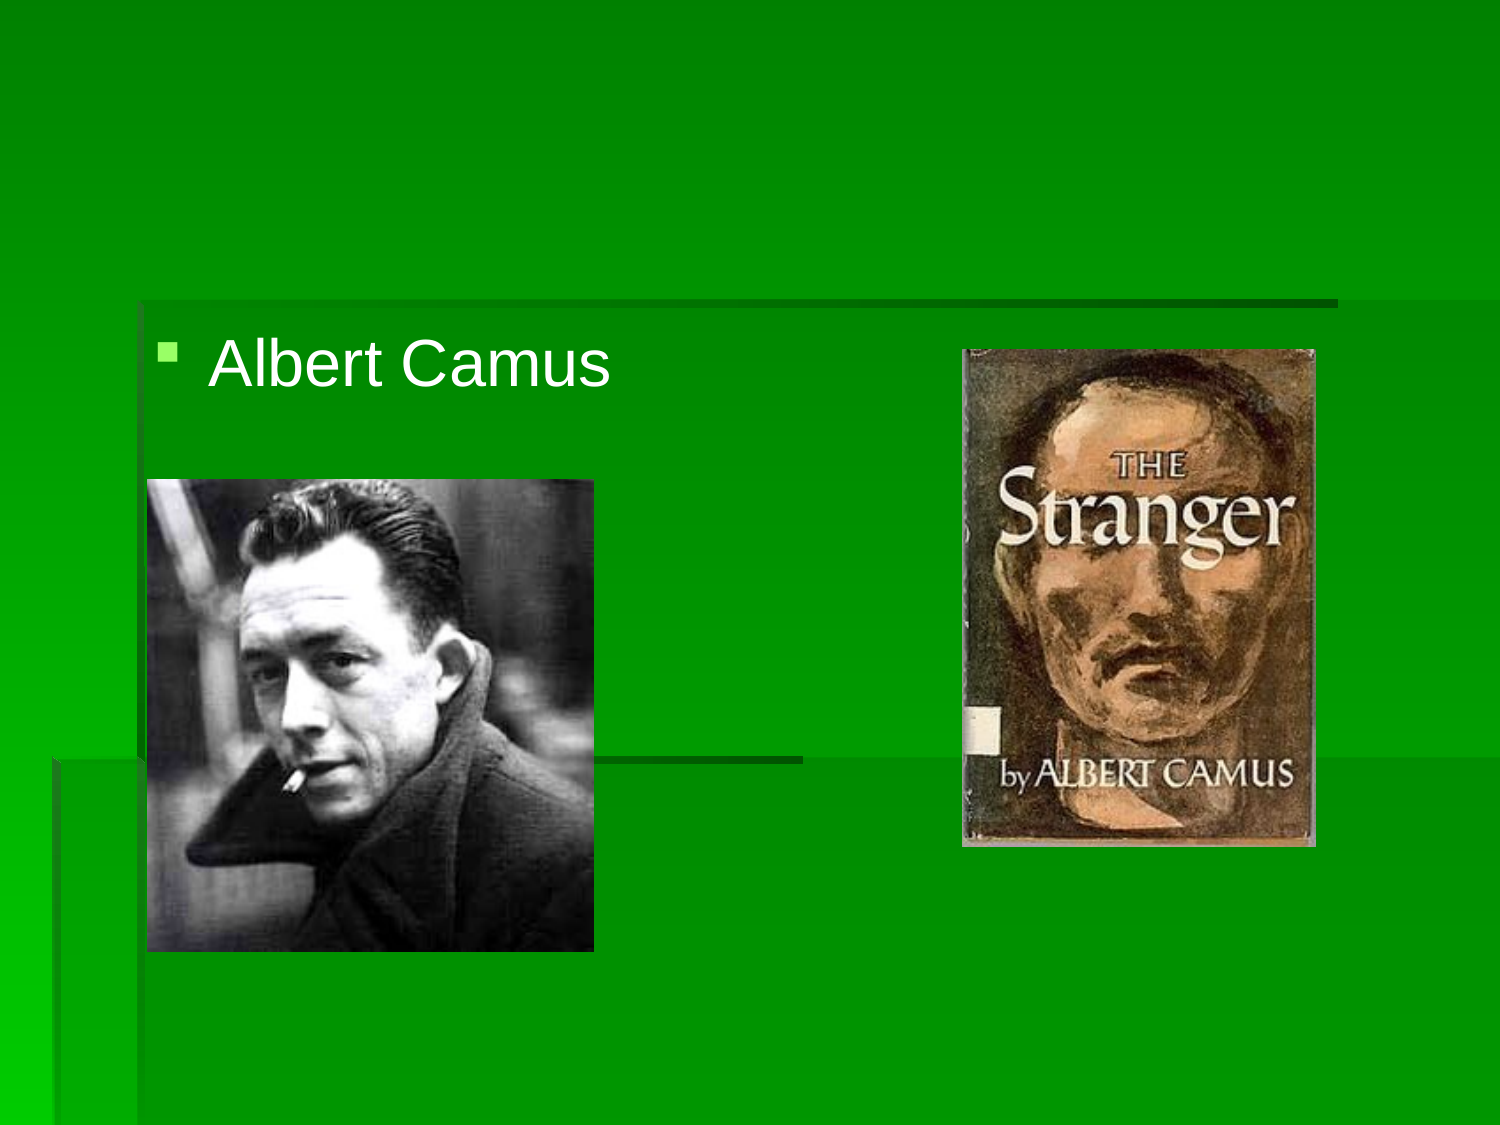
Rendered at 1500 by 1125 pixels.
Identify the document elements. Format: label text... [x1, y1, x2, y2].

picture [147, 479, 594, 953]
list Albert Camus [137, 312, 1451, 1000]
picture [962, 349, 1316, 847]
